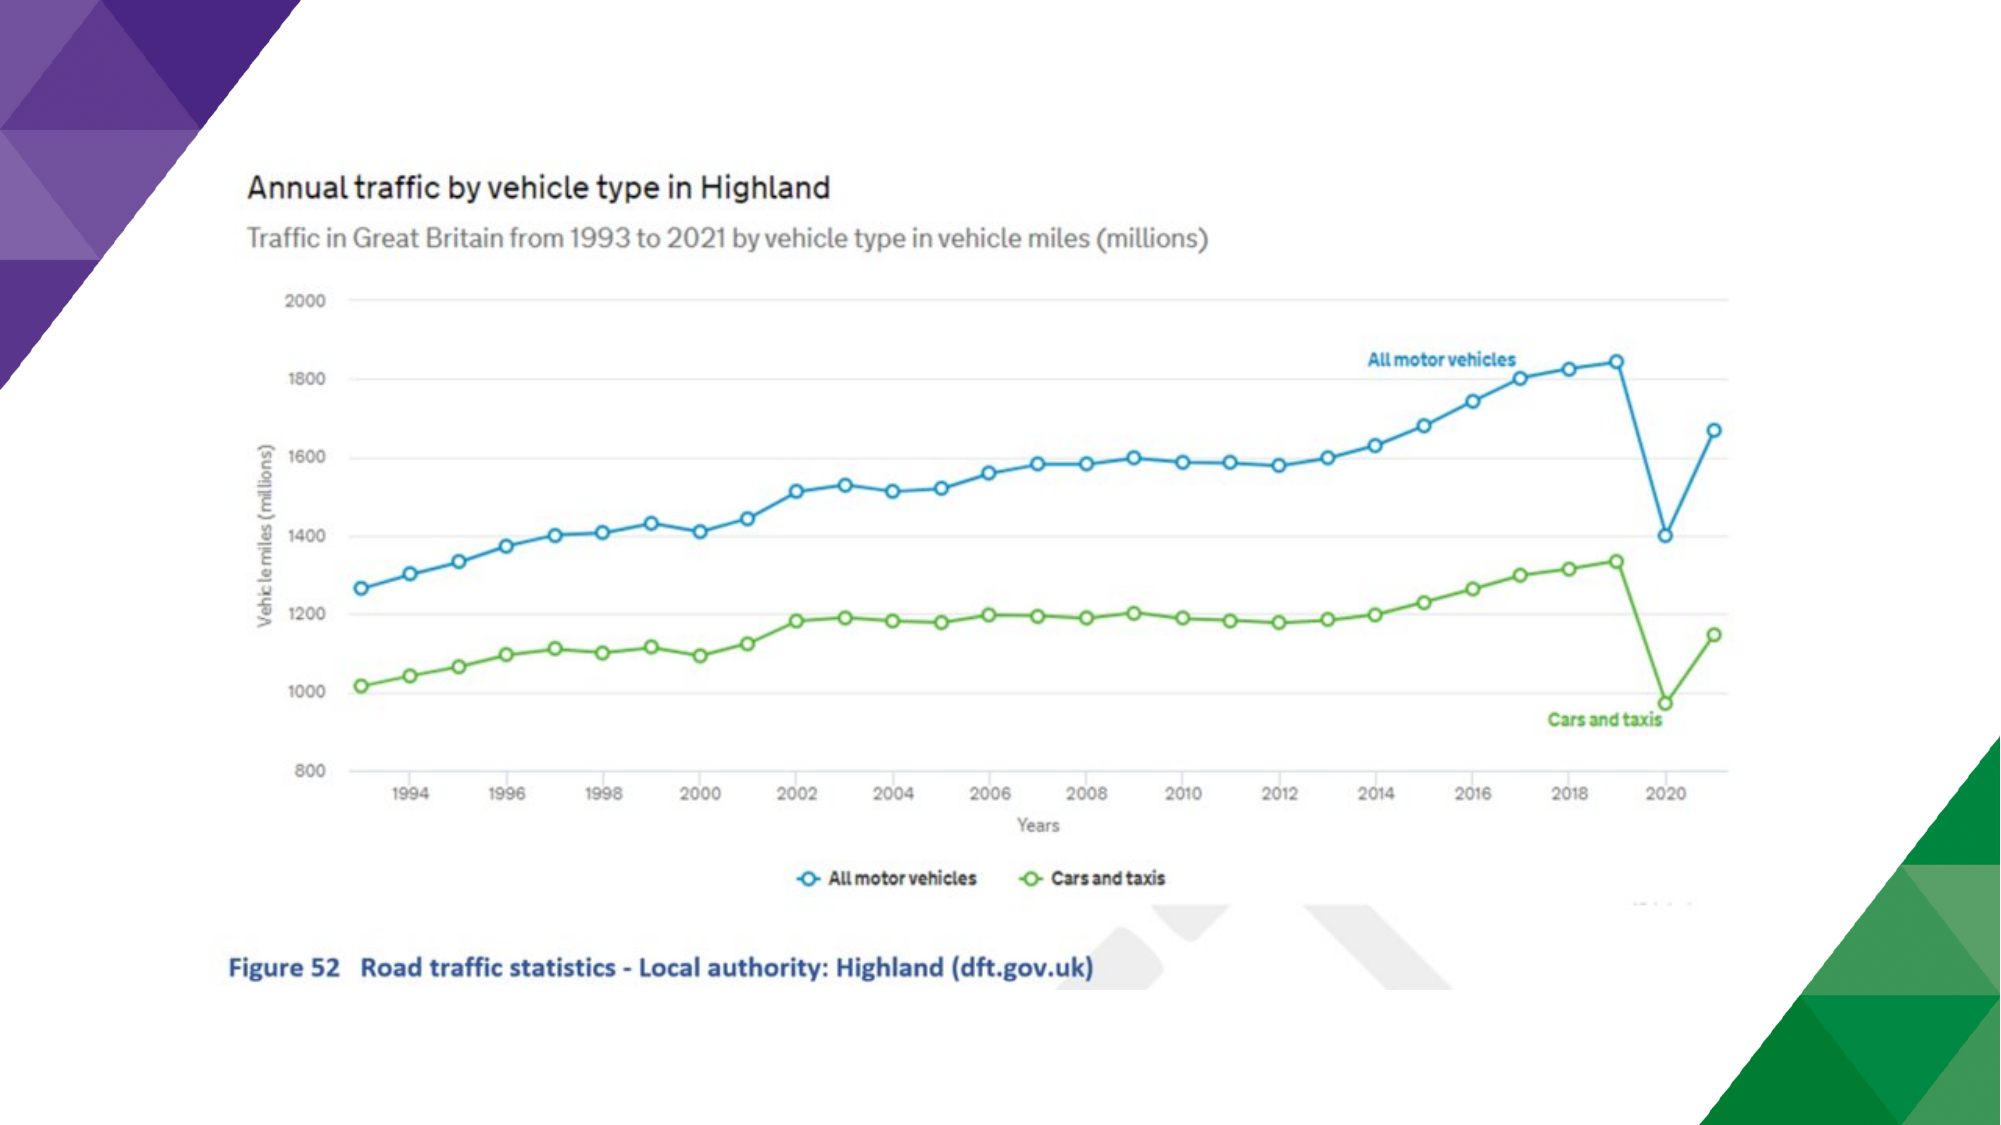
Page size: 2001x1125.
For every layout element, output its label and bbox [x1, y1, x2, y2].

picture [209, 135, 1791, 990]
